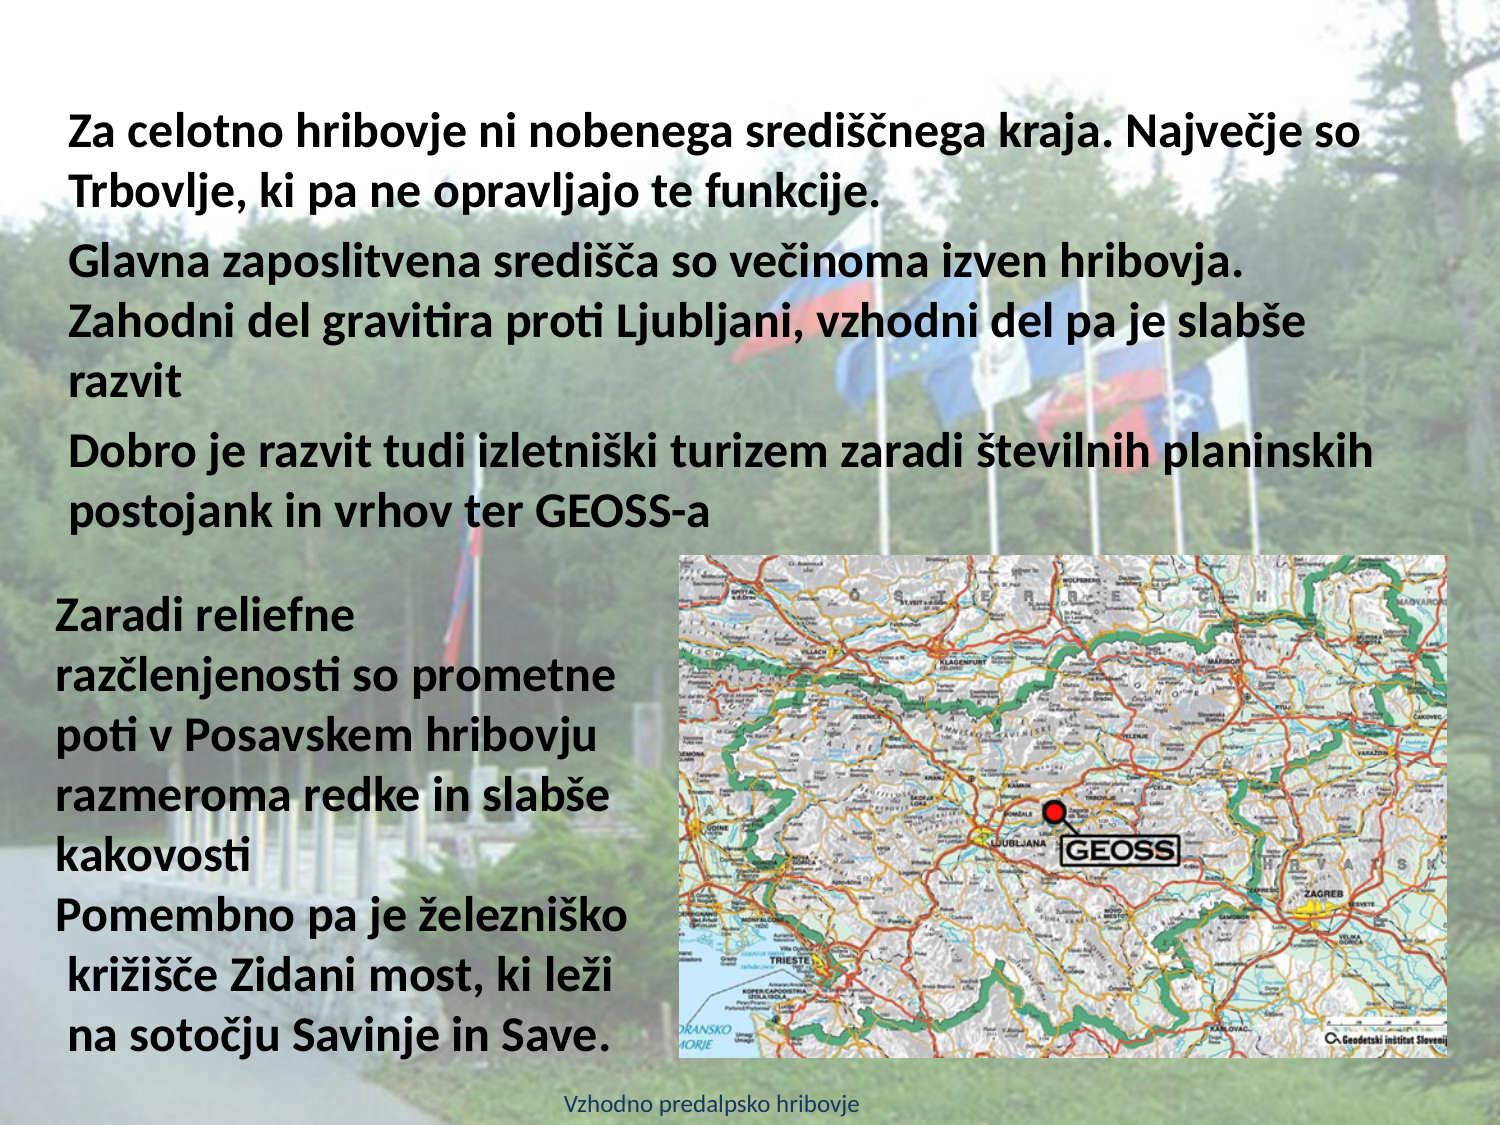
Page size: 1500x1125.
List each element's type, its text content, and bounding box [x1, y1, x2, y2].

text_box Zaradi reliefne razčlenjenosti so prometne poti v Posavskem hribovju razmeroma redke in slabše kakovosti Pomembno pa je železniško križišče Zidani most, ki leži na sotočju Savinje in Save. [41, 574, 668, 1069]
list Za celotno hribovje ni nobenega središčnega kraja. Največje so Trbovlje, ki pa ne opravljajo te funkcije. Glavna zaposlitvena središča so večinoma izven hribovja. Zahodni del gravitira proti Ljubljani, vzhodni del pa je slabše razvit Dobro je razvit tudi izletniški turizem zaradi številnih planinskih postojank in vrhov ter GEOSS-a [53, 90, 1404, 622]
picture [0, 0, 1500, 1125]
text_box Vzhodno predalpsko hribovje [549, 1079, 951, 1125]
